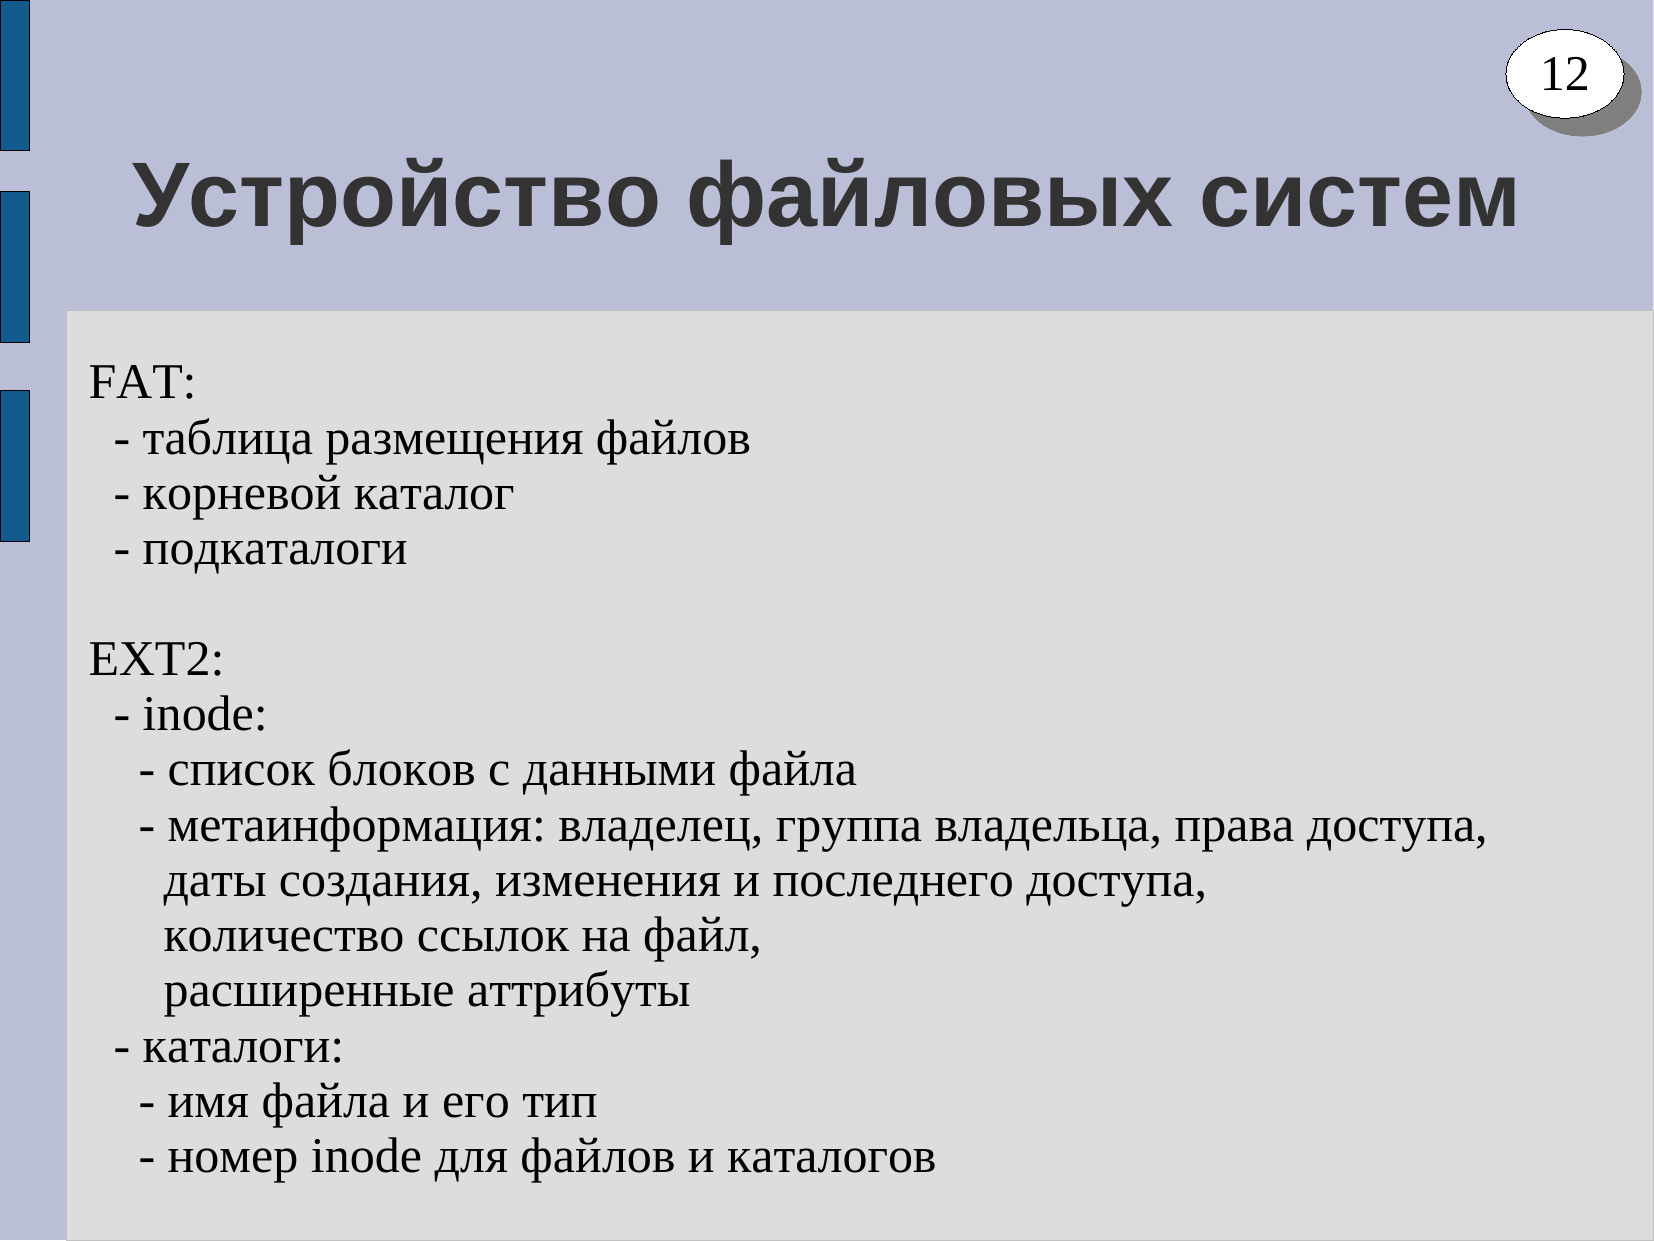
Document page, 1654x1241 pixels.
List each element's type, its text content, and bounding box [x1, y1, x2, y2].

title Устройство файловых систем [121, 91, 1534, 299]
text_box 12 [1505, 29, 1625, 119]
text_box FAT: - таблица размещения файлов - корневой каталог - подкаталоги EXT2: - inode: - список блоков с данными файла - метаинформация: владелец, группа владельца, права доступа, даты создания, изменения и последнего доступа, количество ссылок на файл, расширенные аттрибуты - каталоги: - имя файла и его тип - номер inode для файлов и каталогов [88, 354, 1595, 1239]
